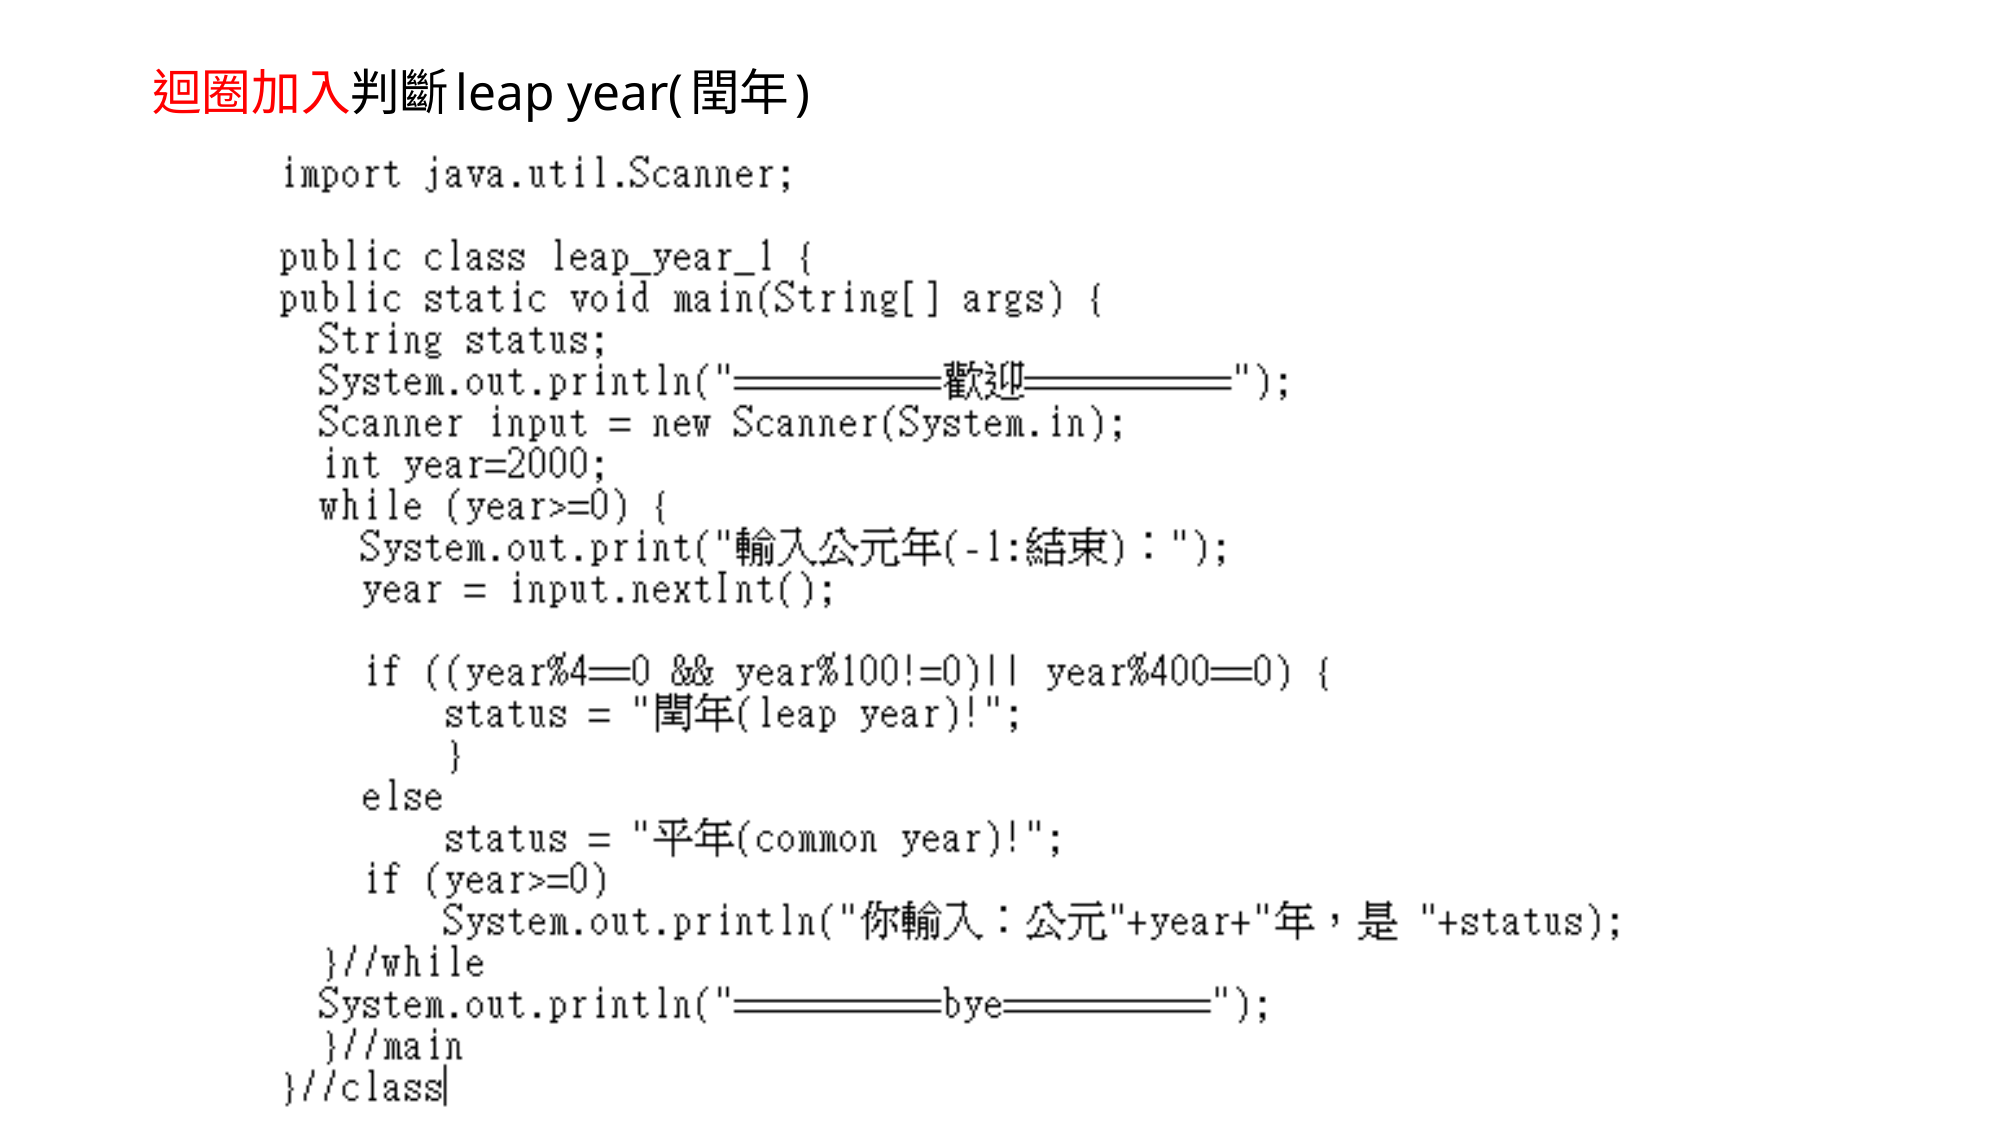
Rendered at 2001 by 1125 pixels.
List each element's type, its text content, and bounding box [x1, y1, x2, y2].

title 迴圈加入判斷leap year(閏年) [137, 59, 1863, 129]
picture [278, 149, 1639, 1112]
